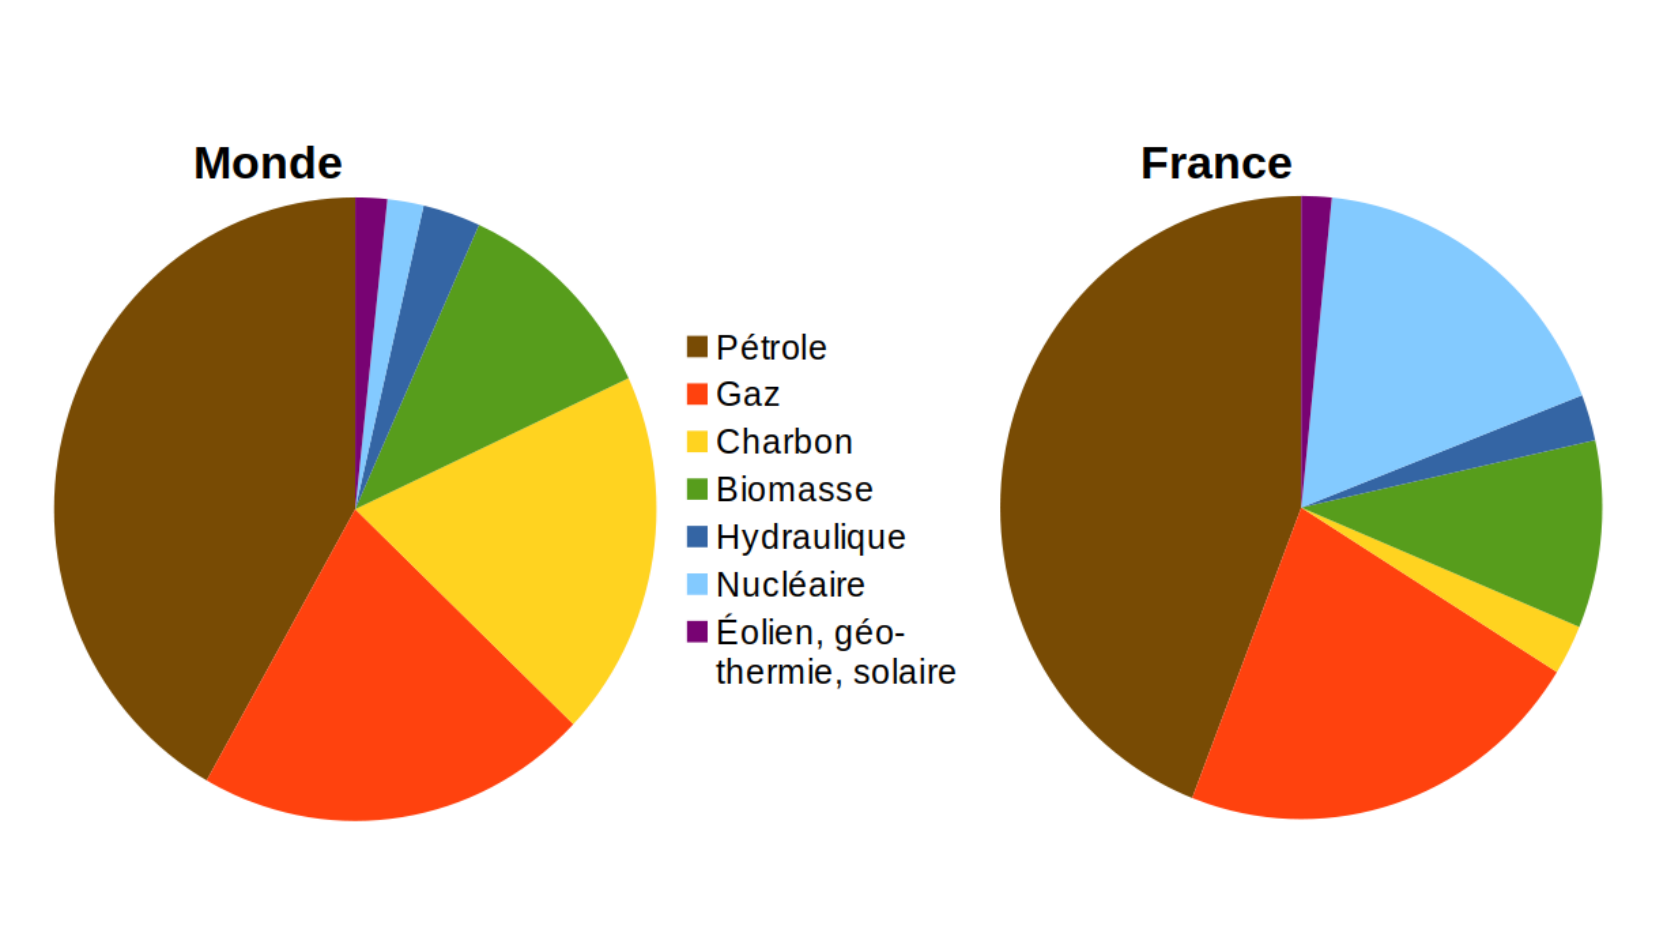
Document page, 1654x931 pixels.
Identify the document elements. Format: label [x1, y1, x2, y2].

picture [41, 135, 1625, 831]
